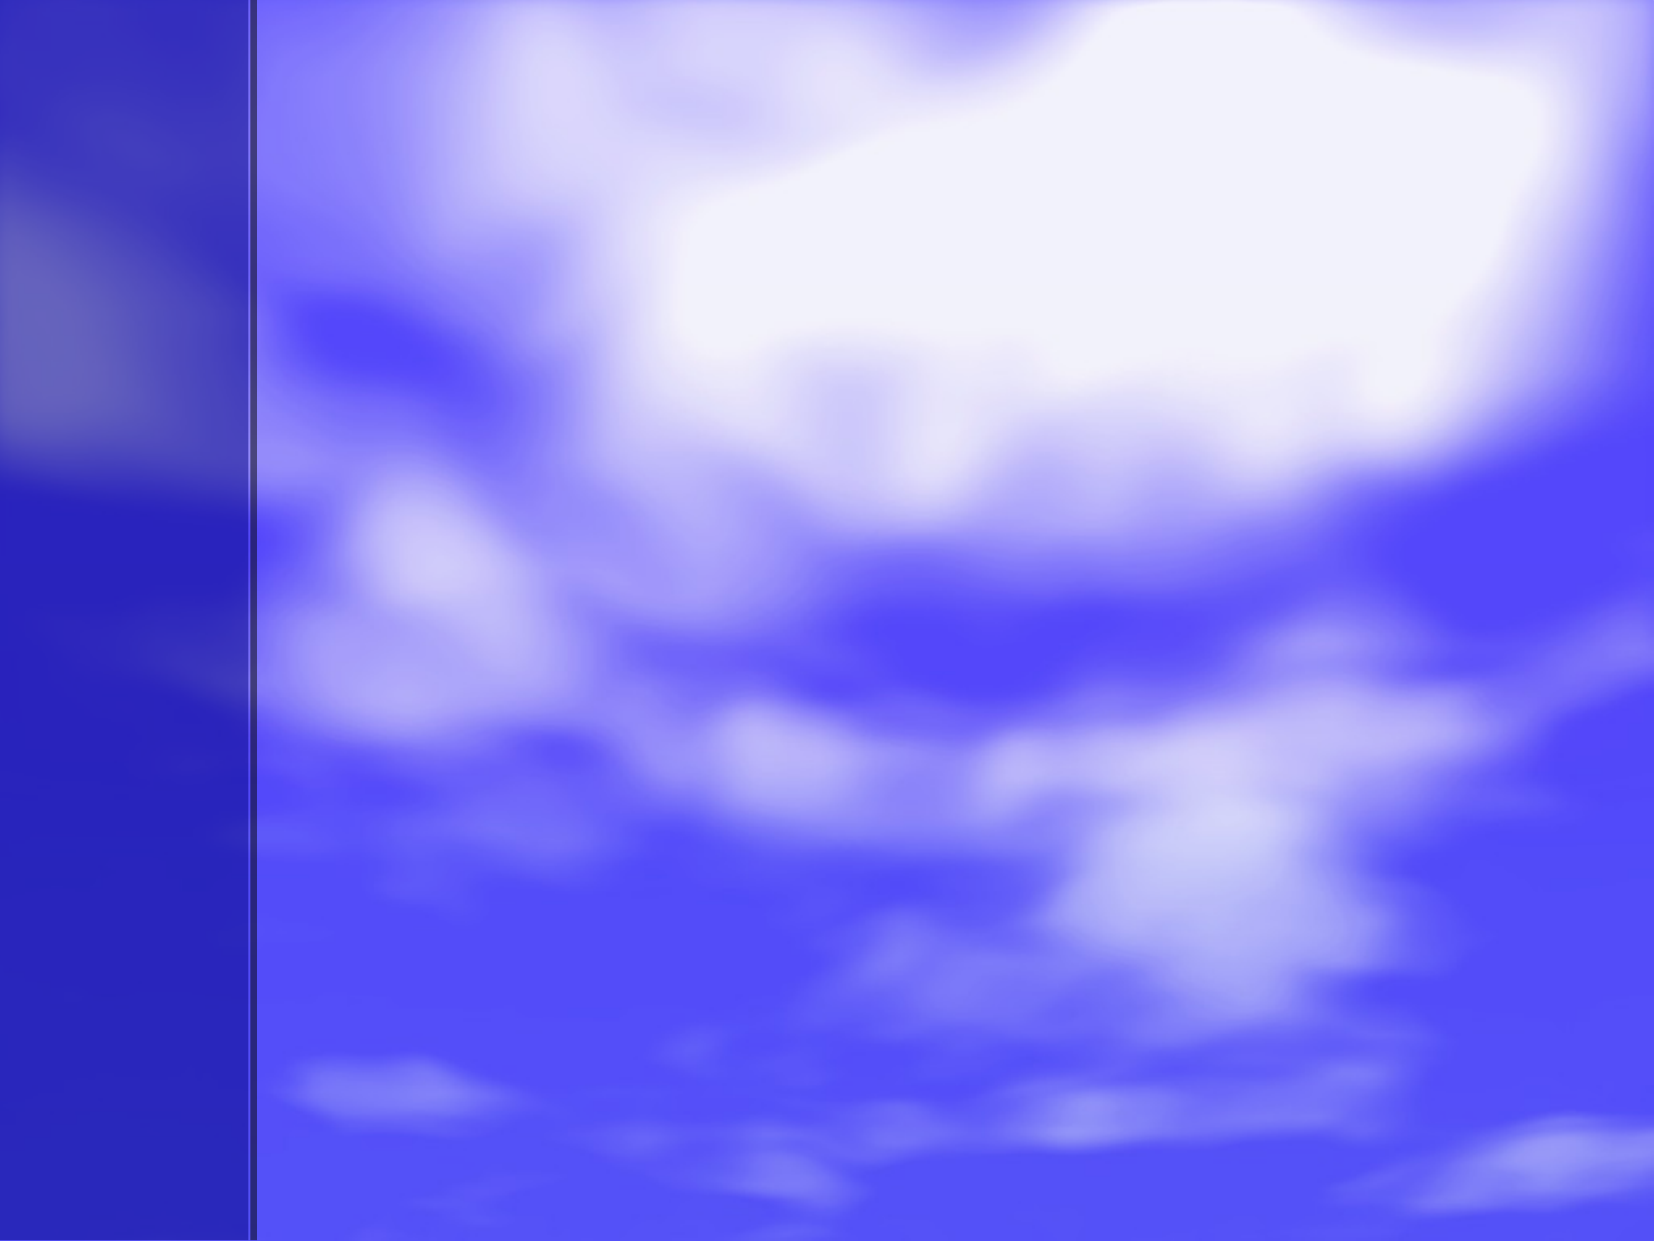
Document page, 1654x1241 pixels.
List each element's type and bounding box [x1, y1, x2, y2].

picture [29, 0, 728, 1241]
picture [730, 324, 1625, 999]
